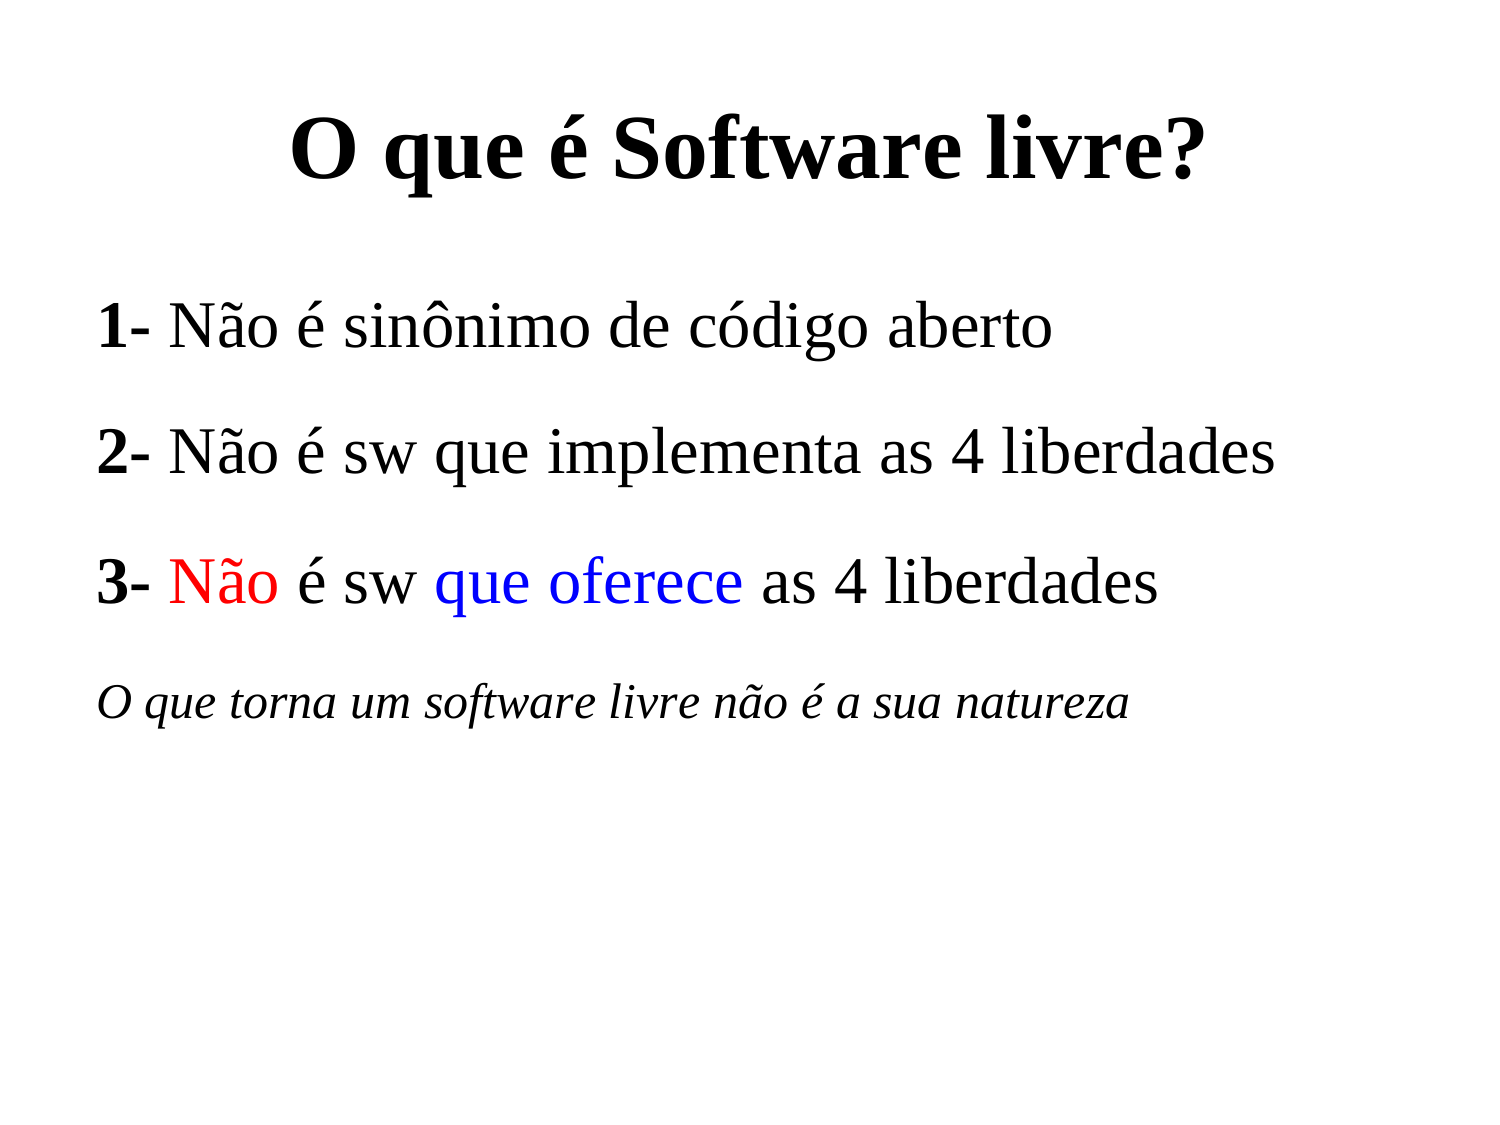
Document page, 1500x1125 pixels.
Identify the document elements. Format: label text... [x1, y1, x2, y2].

title O que é Software livre? [0, 78, 1500, 218]
text_box 1- Não é sinônimo de código aberto 2- Não é sw que implementa as 4 liberdades 3- Não é sw que oferece as 4 liberdades O que torna um software livre não é a sua natureza [96, 288, 1309, 973]
